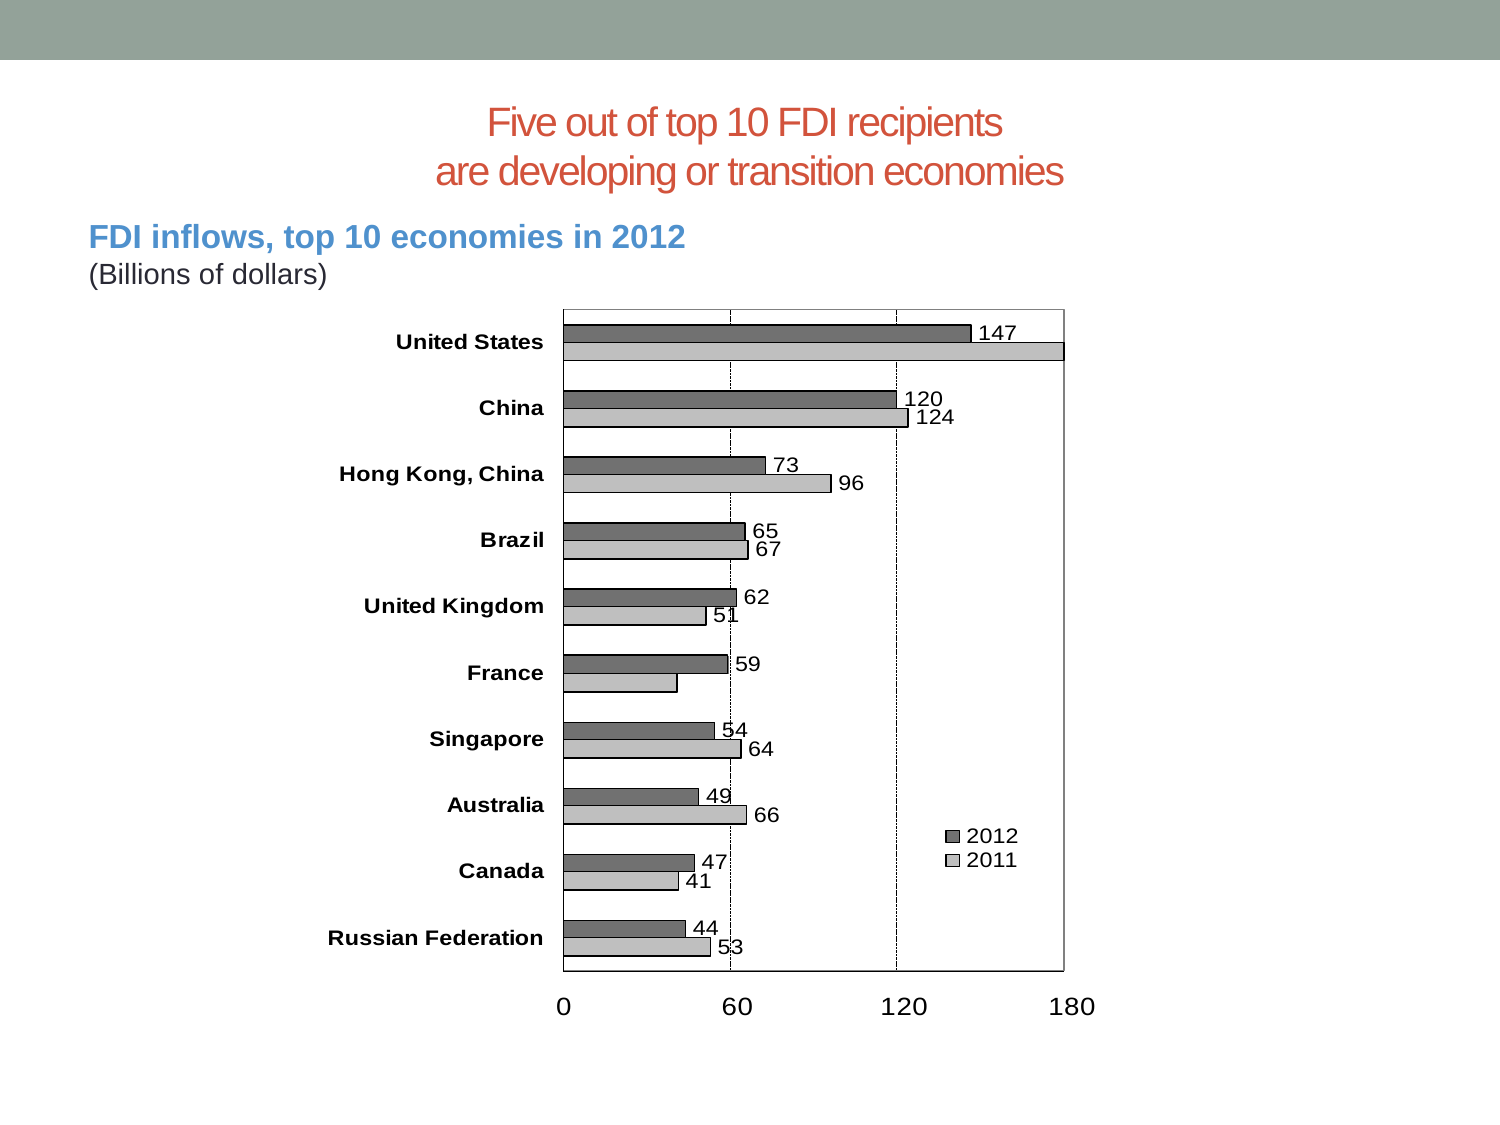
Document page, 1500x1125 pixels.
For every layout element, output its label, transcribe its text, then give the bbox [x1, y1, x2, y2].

title Five out of top 10 FDI recipients are developing or transition economies [75, 87, 1425, 250]
picture [315, 302, 1140, 1036]
text_box FDI inflows, top 10 economies in 2012 (Billions of dollars) [88, 215, 1081, 291]
